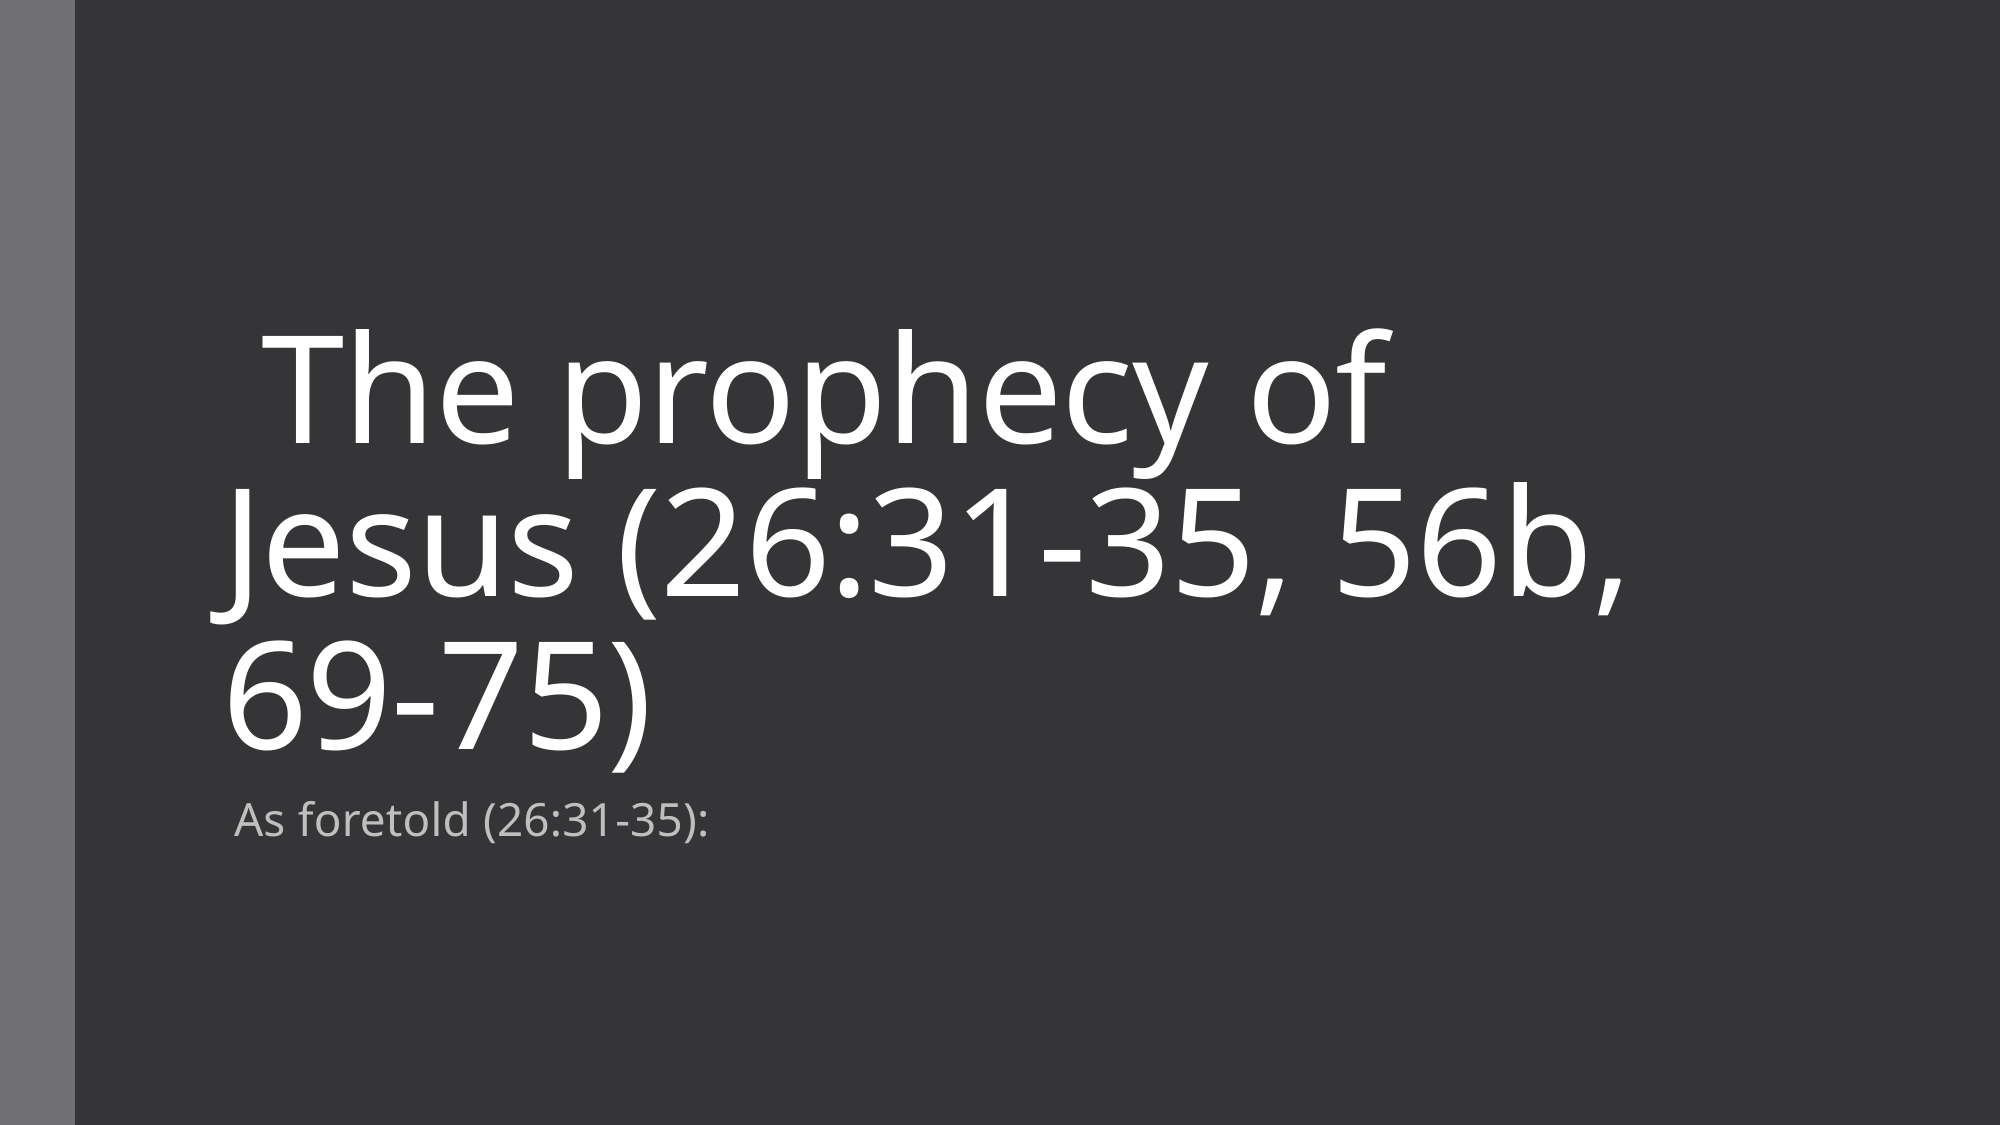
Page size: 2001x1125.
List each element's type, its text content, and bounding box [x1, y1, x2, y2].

subtitle As foretold (26:31-35): [206, 787, 1752, 1066]
title The prophecy of Jesus (26:31-35, 56b, 69-75) [206, 124, 1752, 787]
